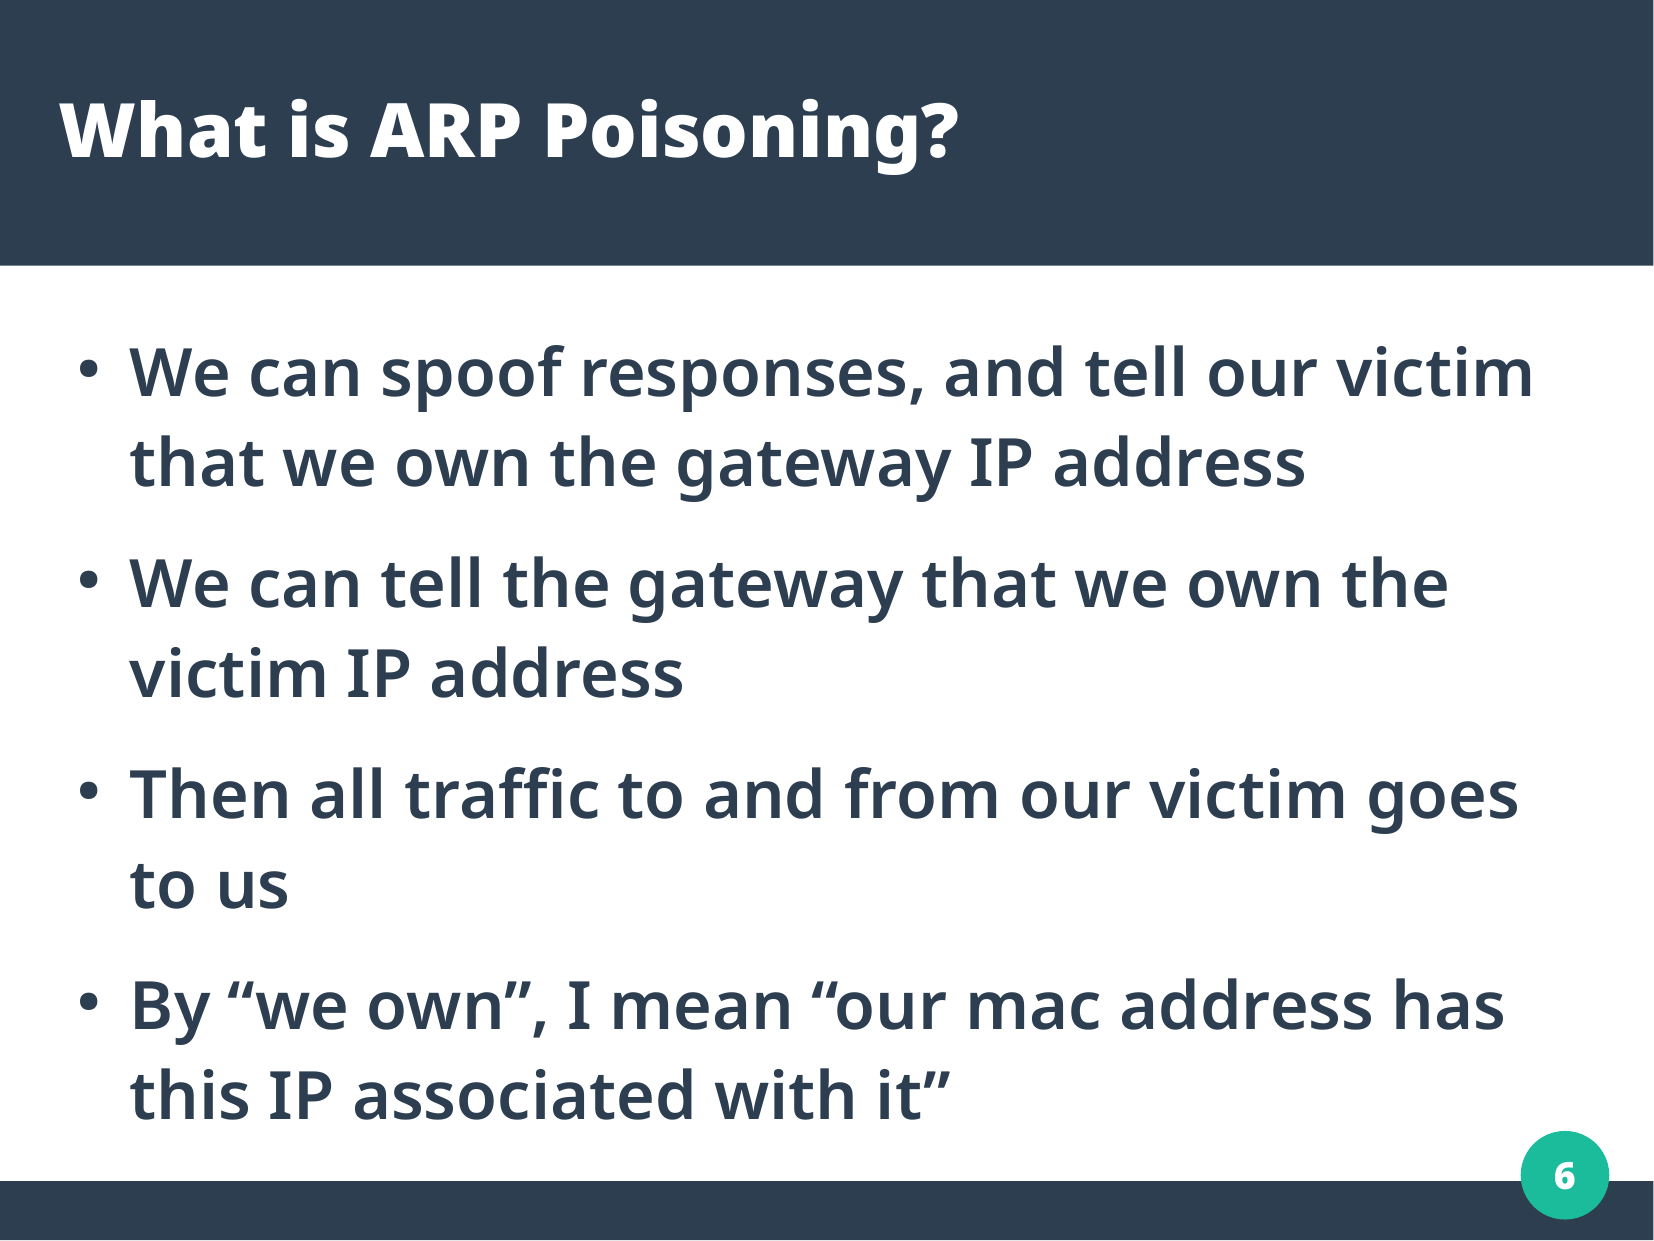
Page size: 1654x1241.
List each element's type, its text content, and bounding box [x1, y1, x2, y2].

title What is ARP Poisoning? [59, 49, 1595, 207]
list We can spoof responses, and tell our victim that we own the gateway IP address We can tell the gateway that we own the victim IP address Then all traffic to and from our victim goes to us By “we own”, I mean “our mac address has this IP associated with it” [59, 324, 1595, 1152]
